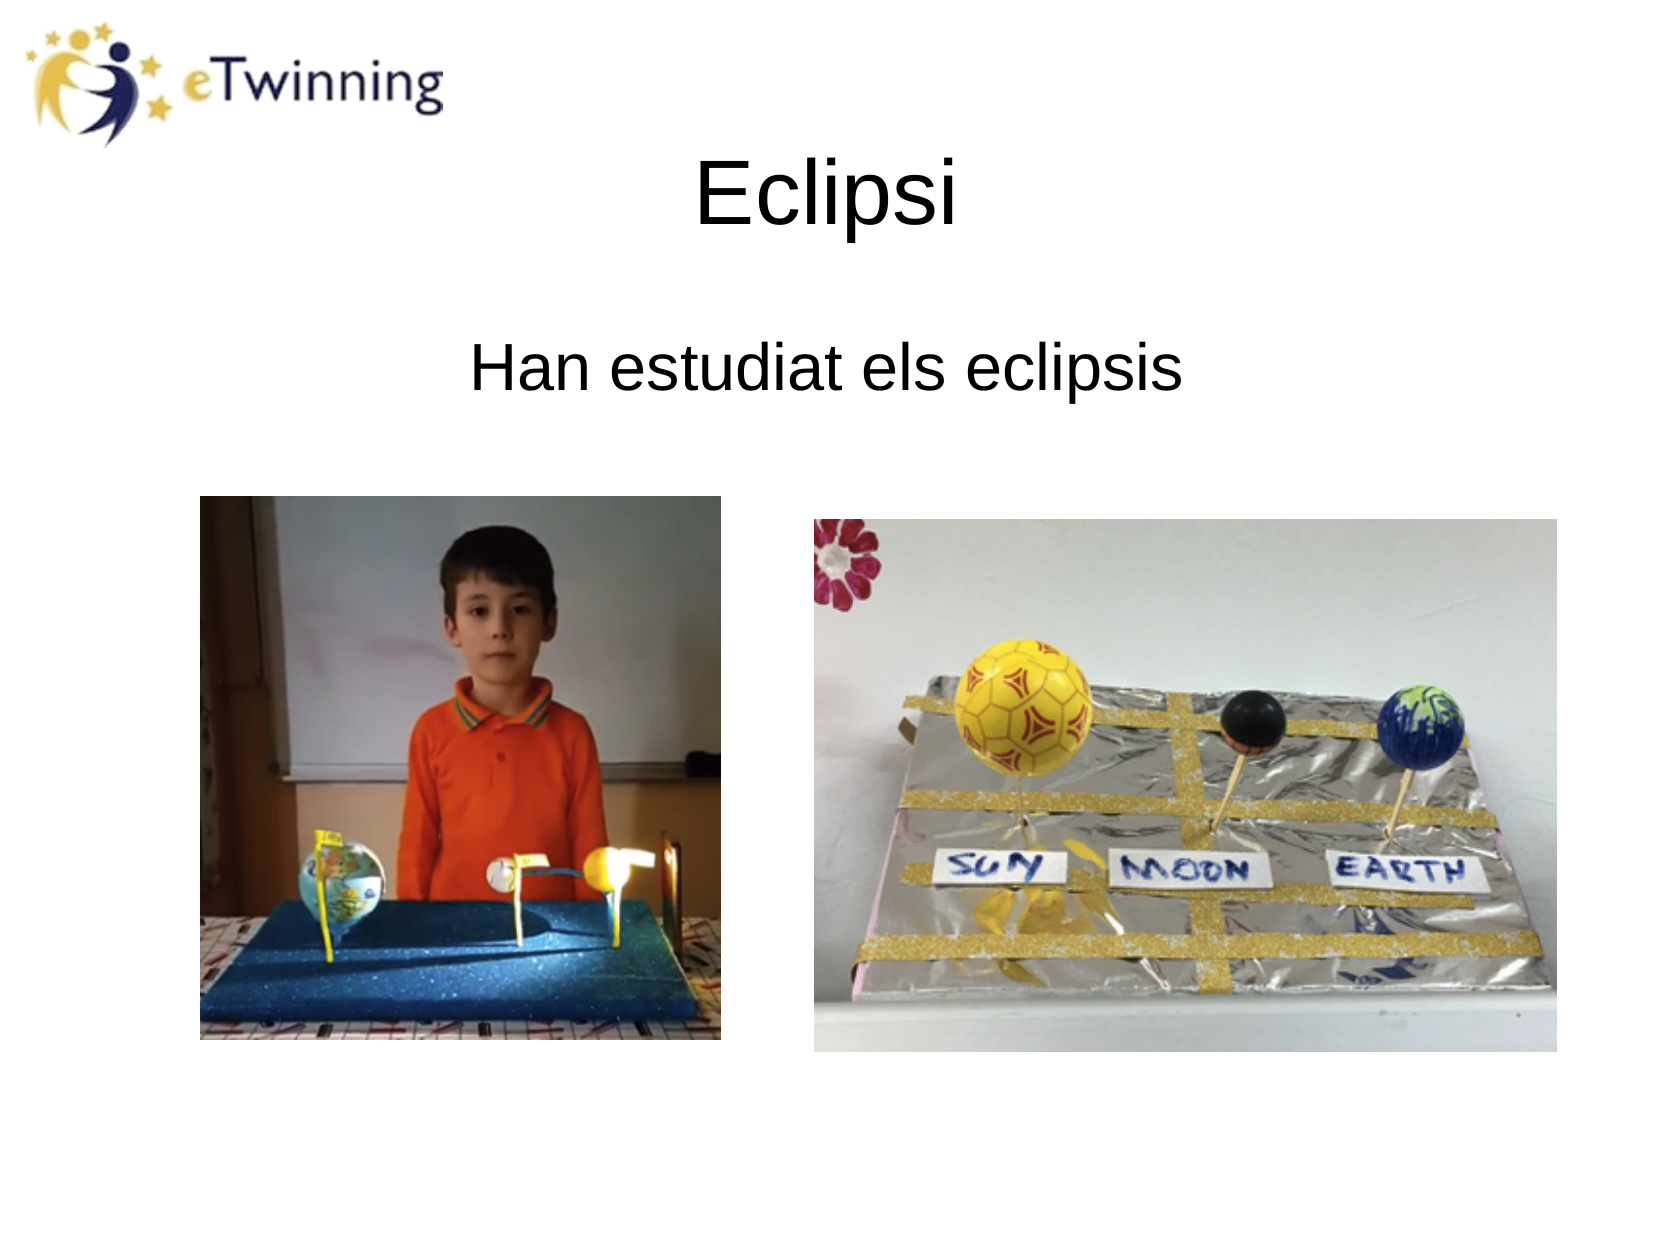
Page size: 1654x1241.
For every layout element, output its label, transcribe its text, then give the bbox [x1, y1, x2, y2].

subtitle Han estudiat els eclipsis [118, 329, 1536, 405]
title Eclipsi [82, 136, 1571, 249]
picture [814, 519, 1557, 1052]
picture [200, 496, 721, 1040]
picture [26, 20, 443, 148]
